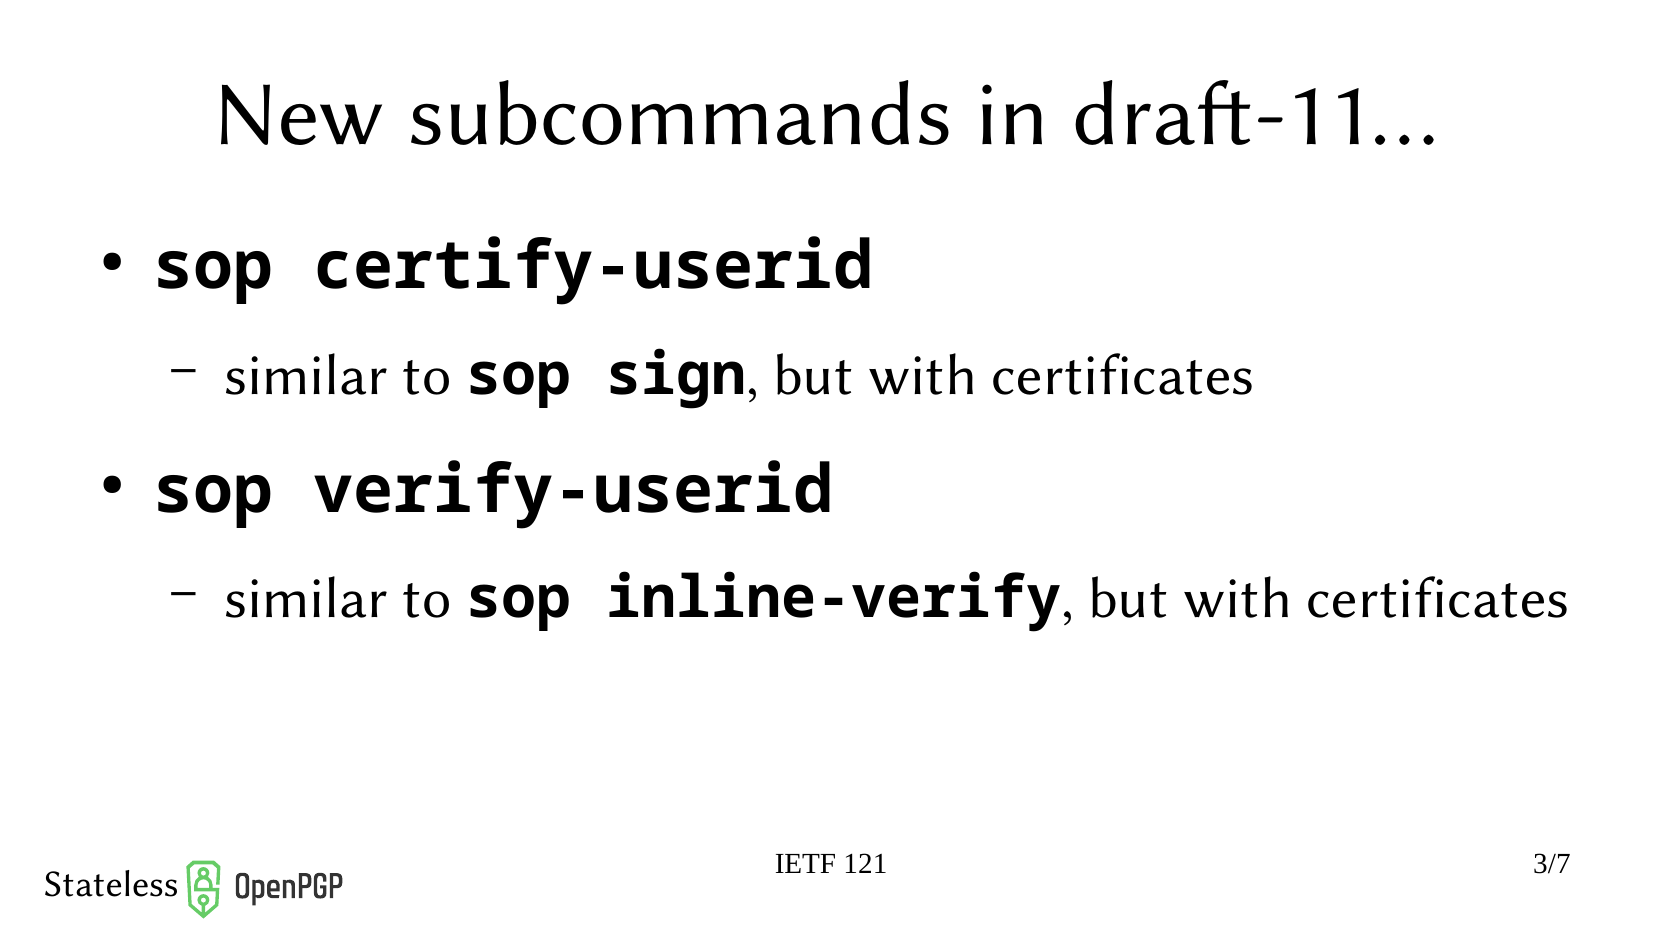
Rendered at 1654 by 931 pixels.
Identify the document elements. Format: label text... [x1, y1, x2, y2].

list sop certify-userid similar to sop sign, but with certificates sop verify-userid similar to sop inline-verify, but with certificates [82, 217, 1571, 758]
title New subcommands in draft-11… [82, 37, 1571, 193]
